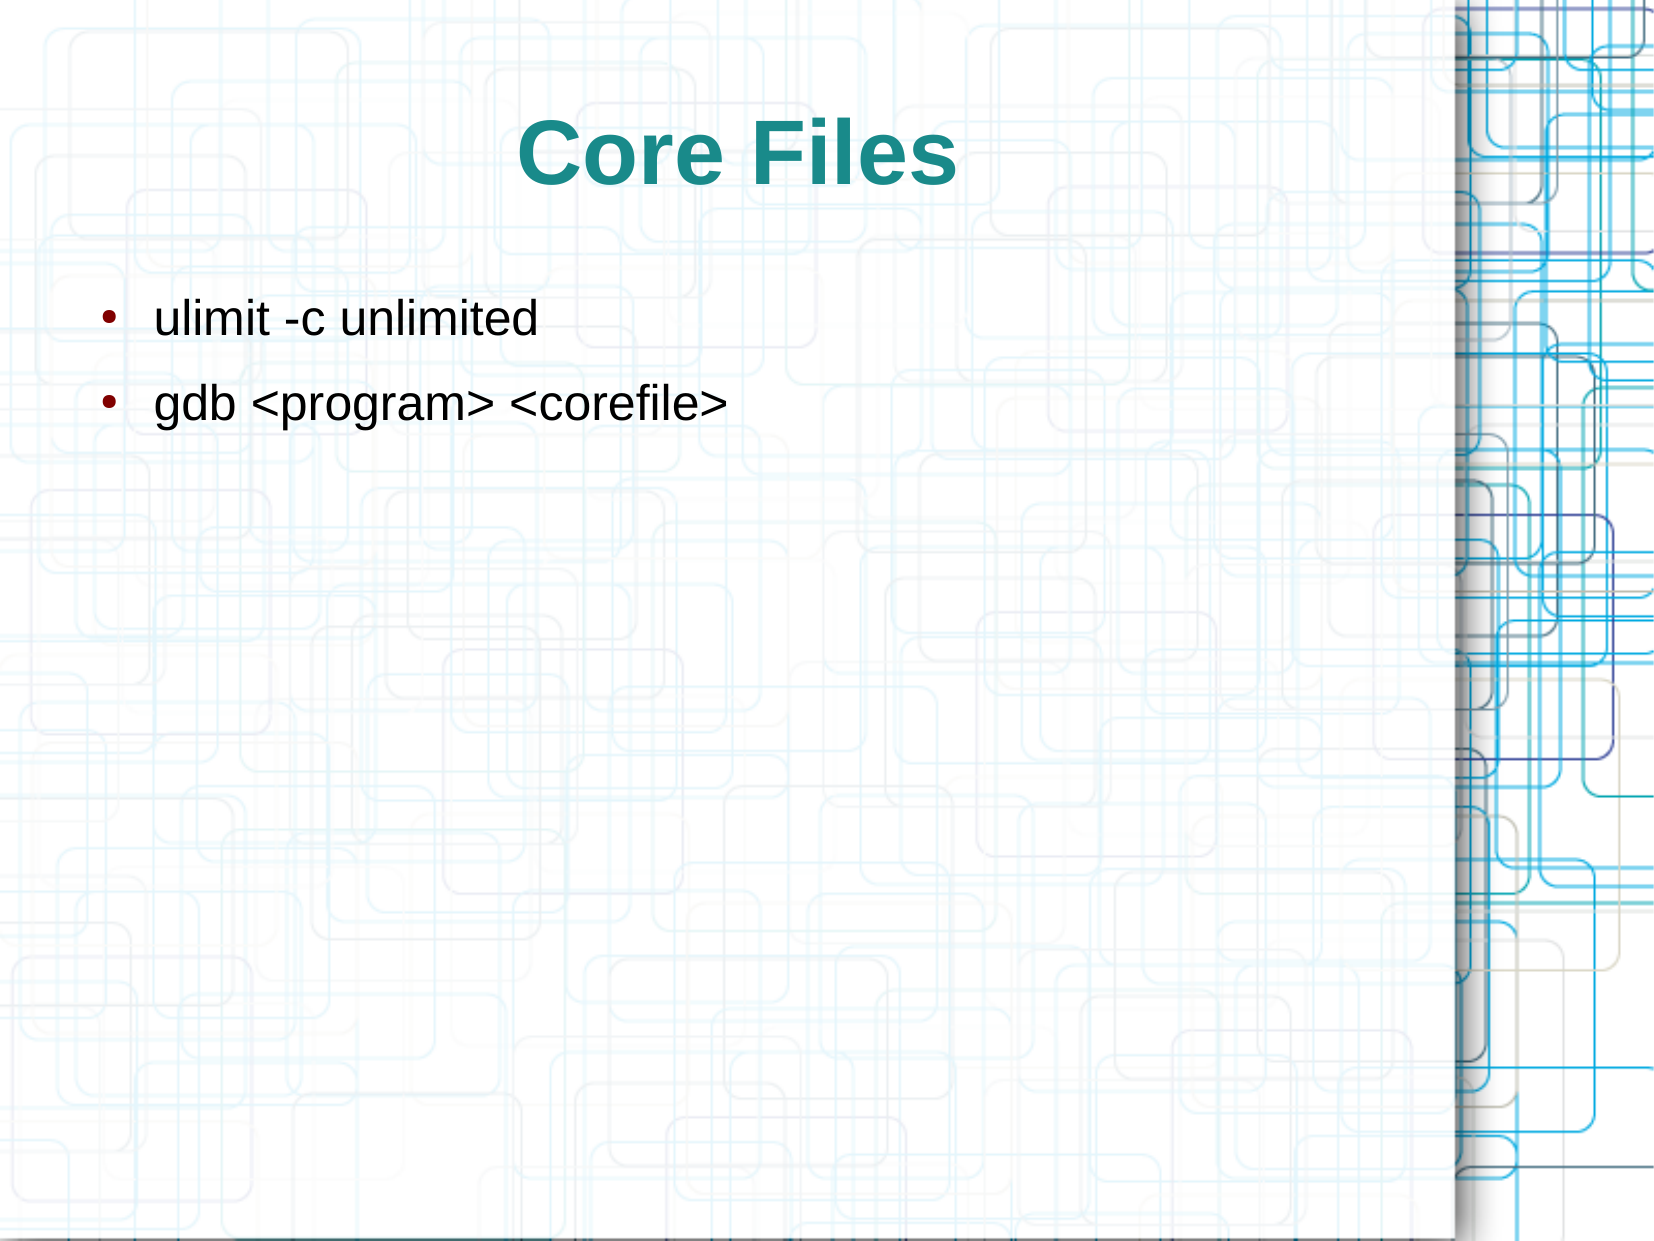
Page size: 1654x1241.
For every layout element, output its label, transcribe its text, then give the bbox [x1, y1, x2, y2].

list ulimit -c unlimited gdb <program> <corefile> [82, 290, 1418, 1241]
title Core Files [59, 56, 1418, 250]
picture [0, 0, 1654, 1241]
